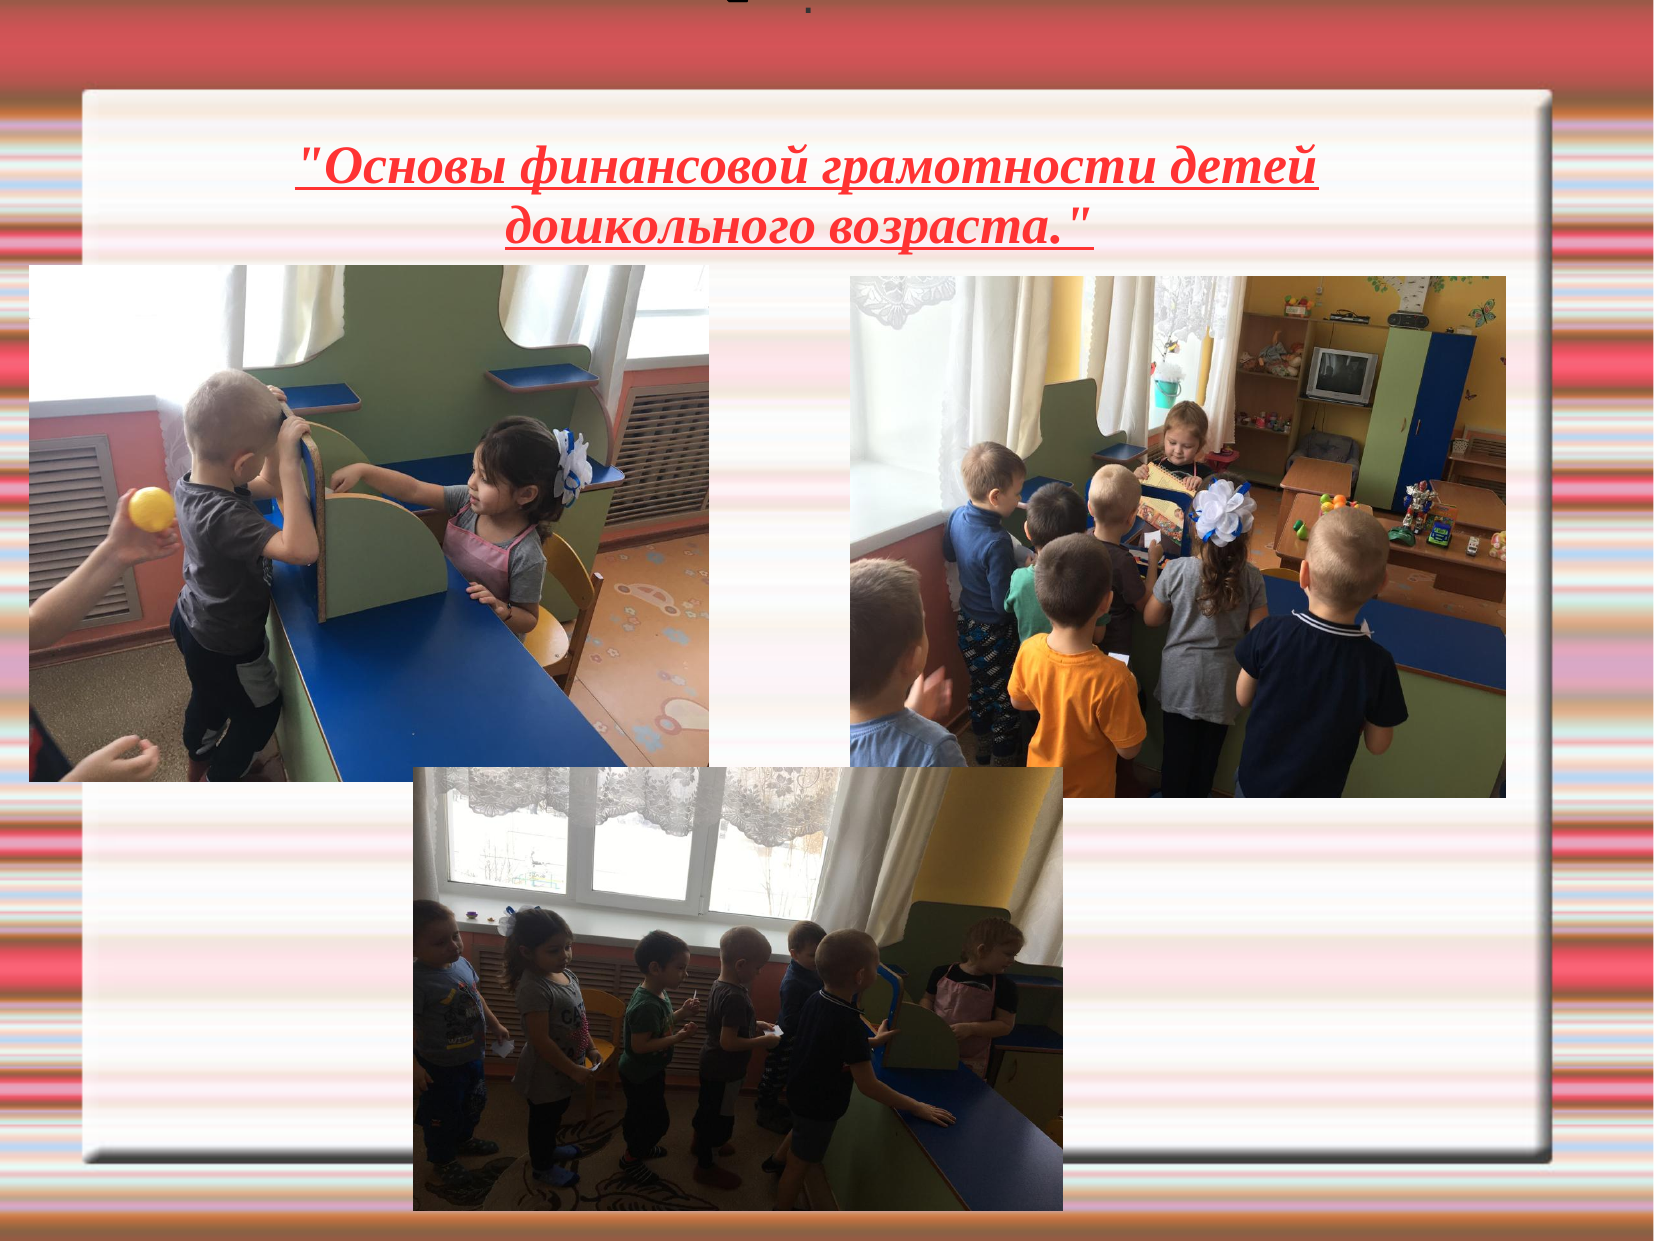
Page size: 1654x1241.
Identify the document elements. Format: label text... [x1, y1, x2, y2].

title “. "Основы финансовой грамотности детей дошкольного возраста." [64, 0, 1477, 257]
picture [0, 0, 1654, 1241]
